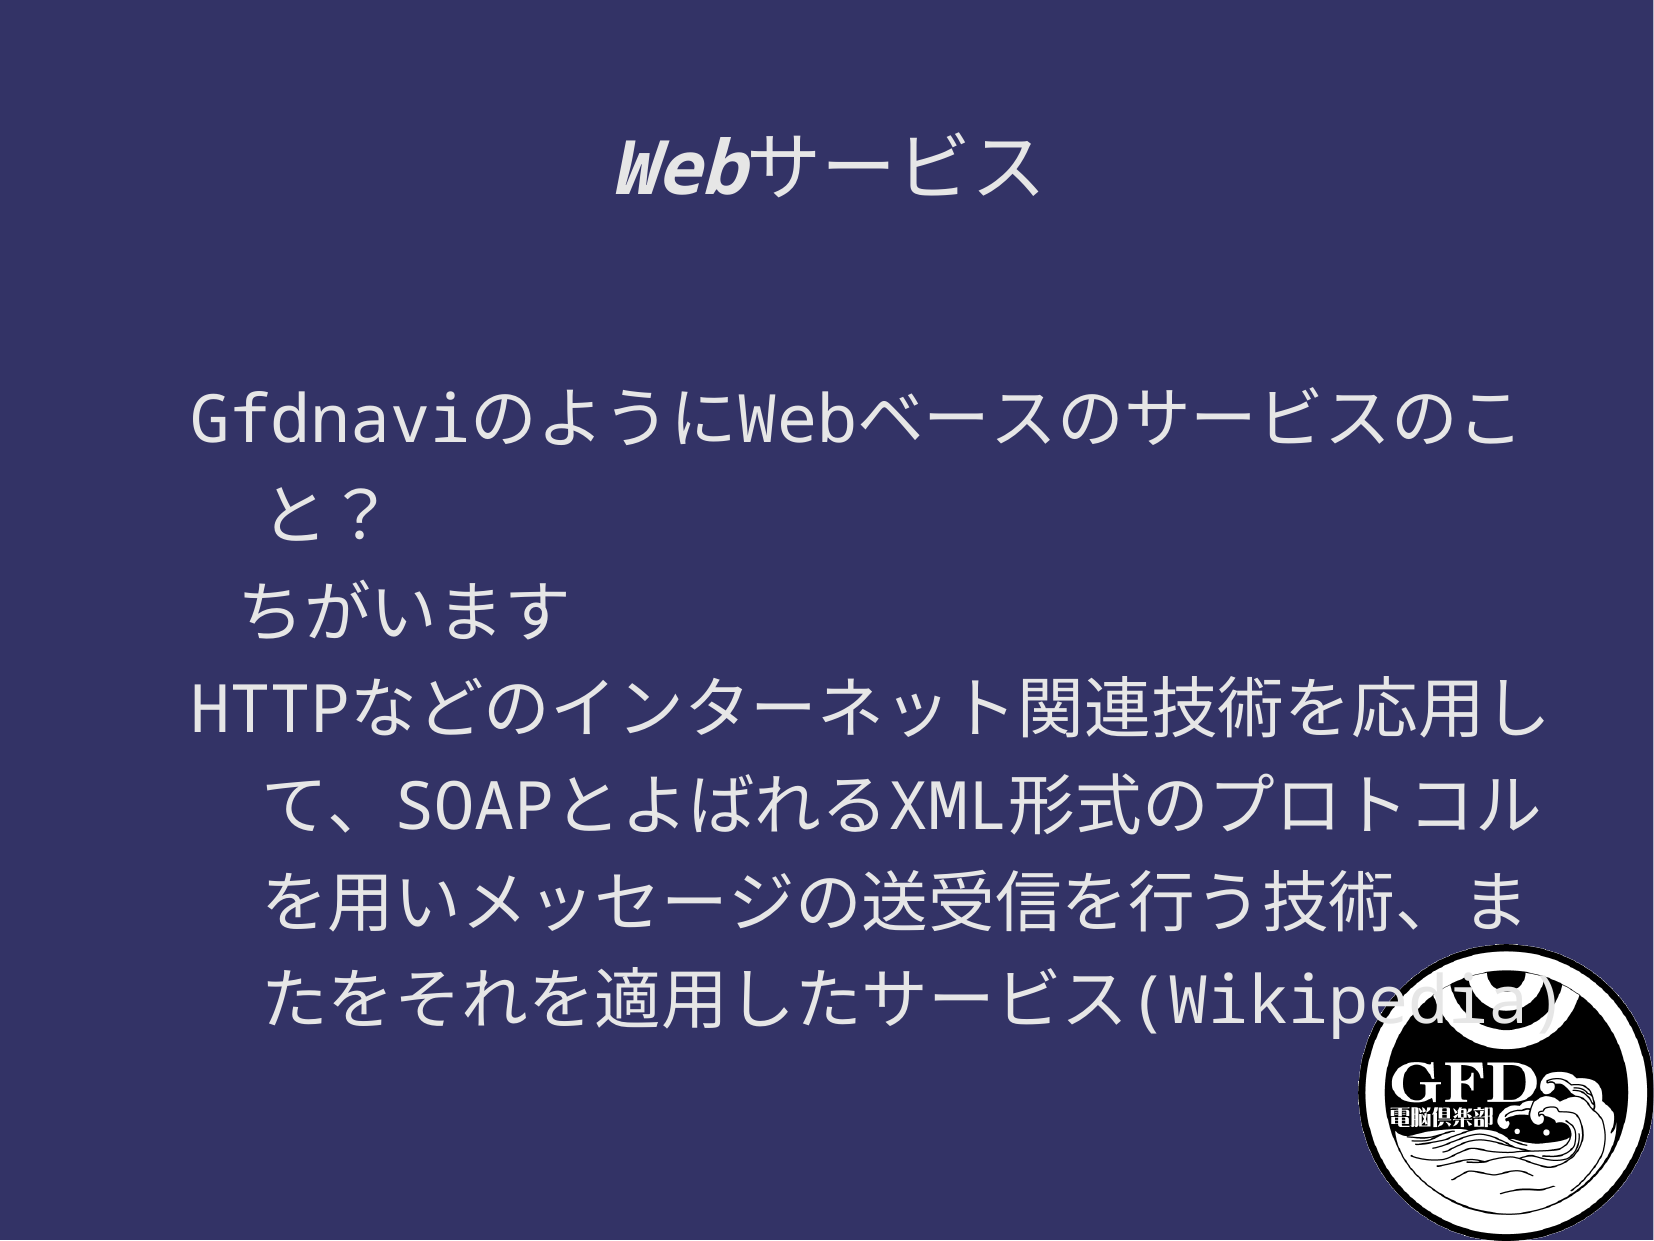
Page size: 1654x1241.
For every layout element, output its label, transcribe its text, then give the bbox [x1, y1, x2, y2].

title Webサービス [123, 58, 1536, 266]
list GfdnaviのようにWebベースのサービスのこと？ ちがいます HTTPなどのインターネット関連技術を応用して、SOAPとよばれるXML形式のプロトコルを用いメッセージの送受信を行う技術、またをそれを適用したサービス(Wikipedia) [178, 364, 1570, 1132]
picture [1358, 944, 1654, 1241]
